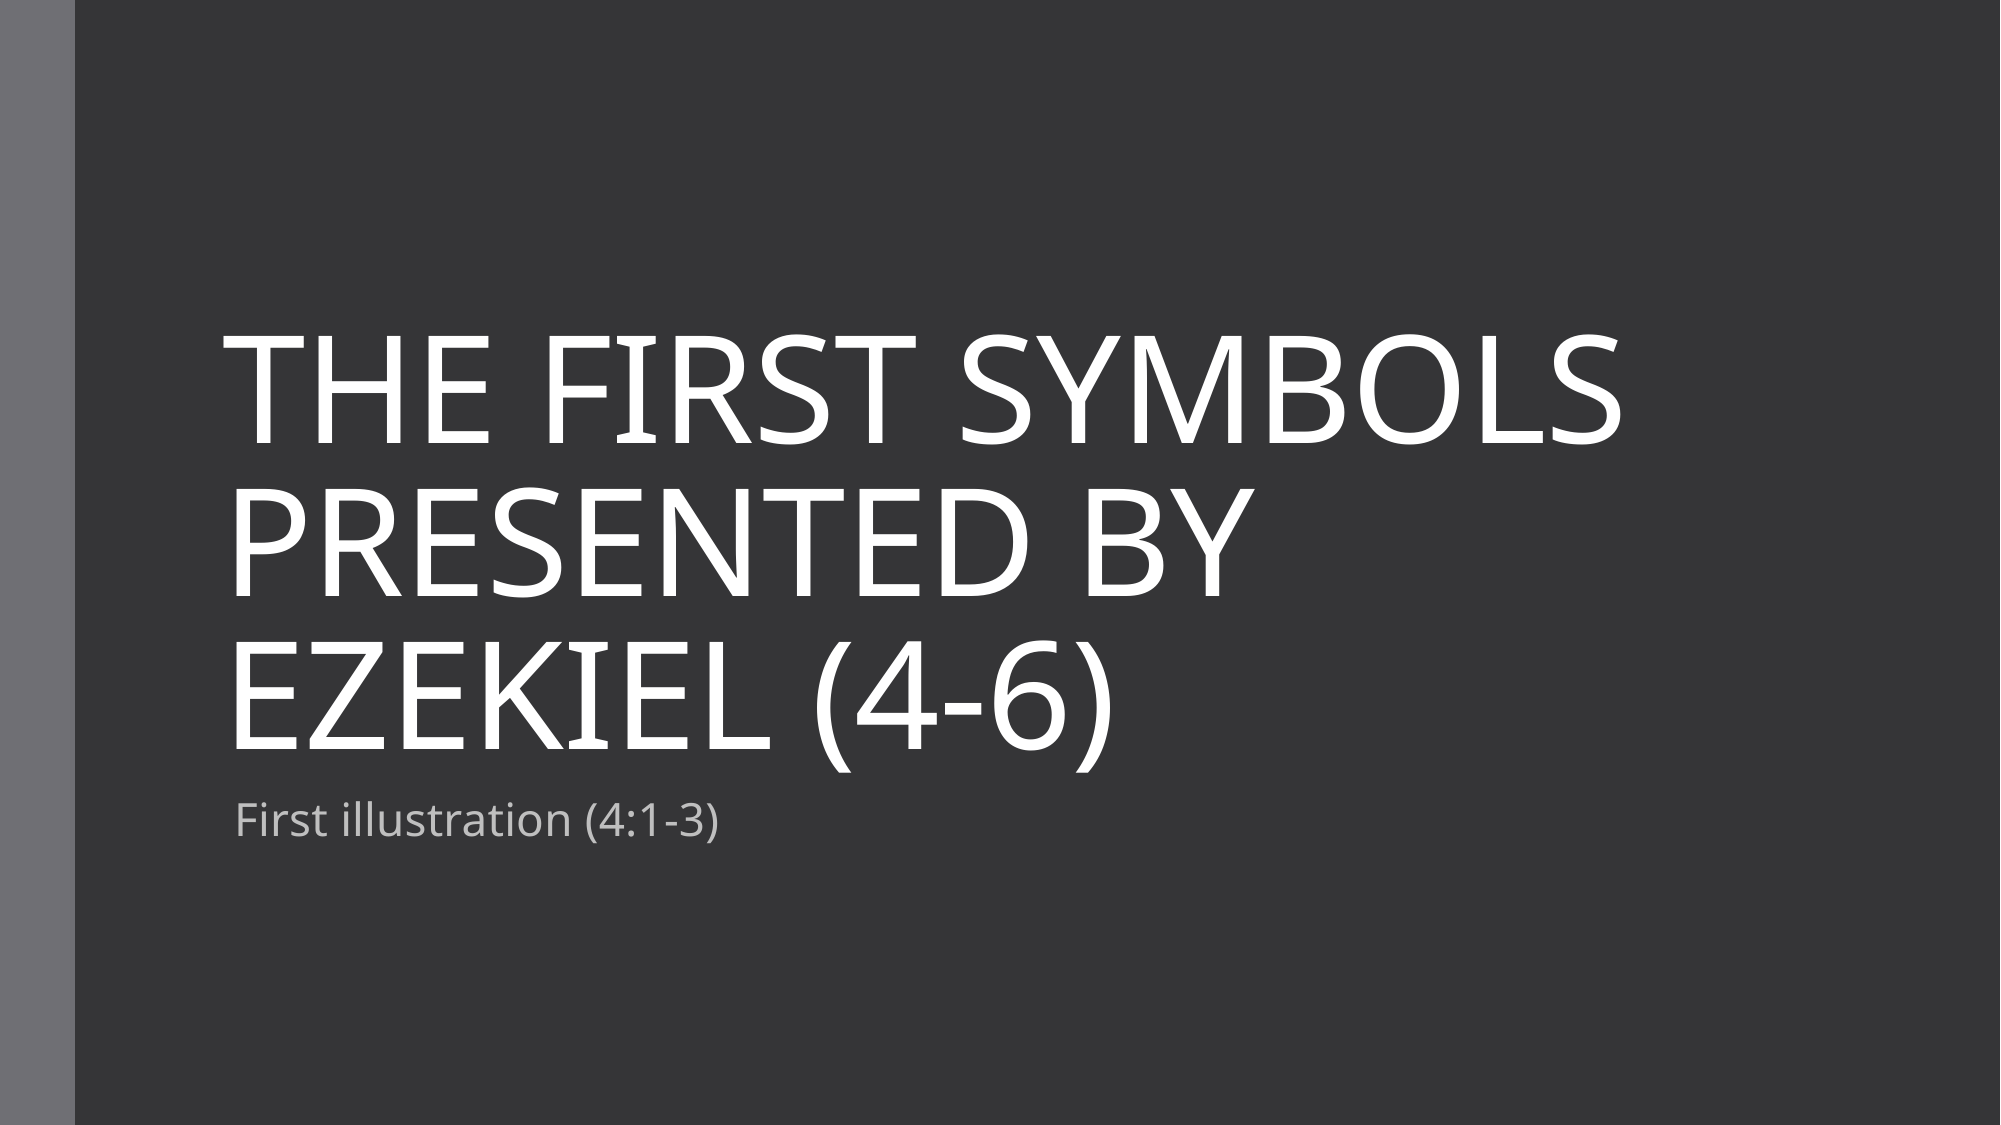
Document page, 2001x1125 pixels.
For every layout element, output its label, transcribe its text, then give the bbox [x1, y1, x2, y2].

title THE FIRST SYMBOLS PRESENTED BY EZEKIEL (4-6) [206, 124, 1752, 787]
subtitle First illustration (4:1-3) [206, 787, 1752, 1066]
